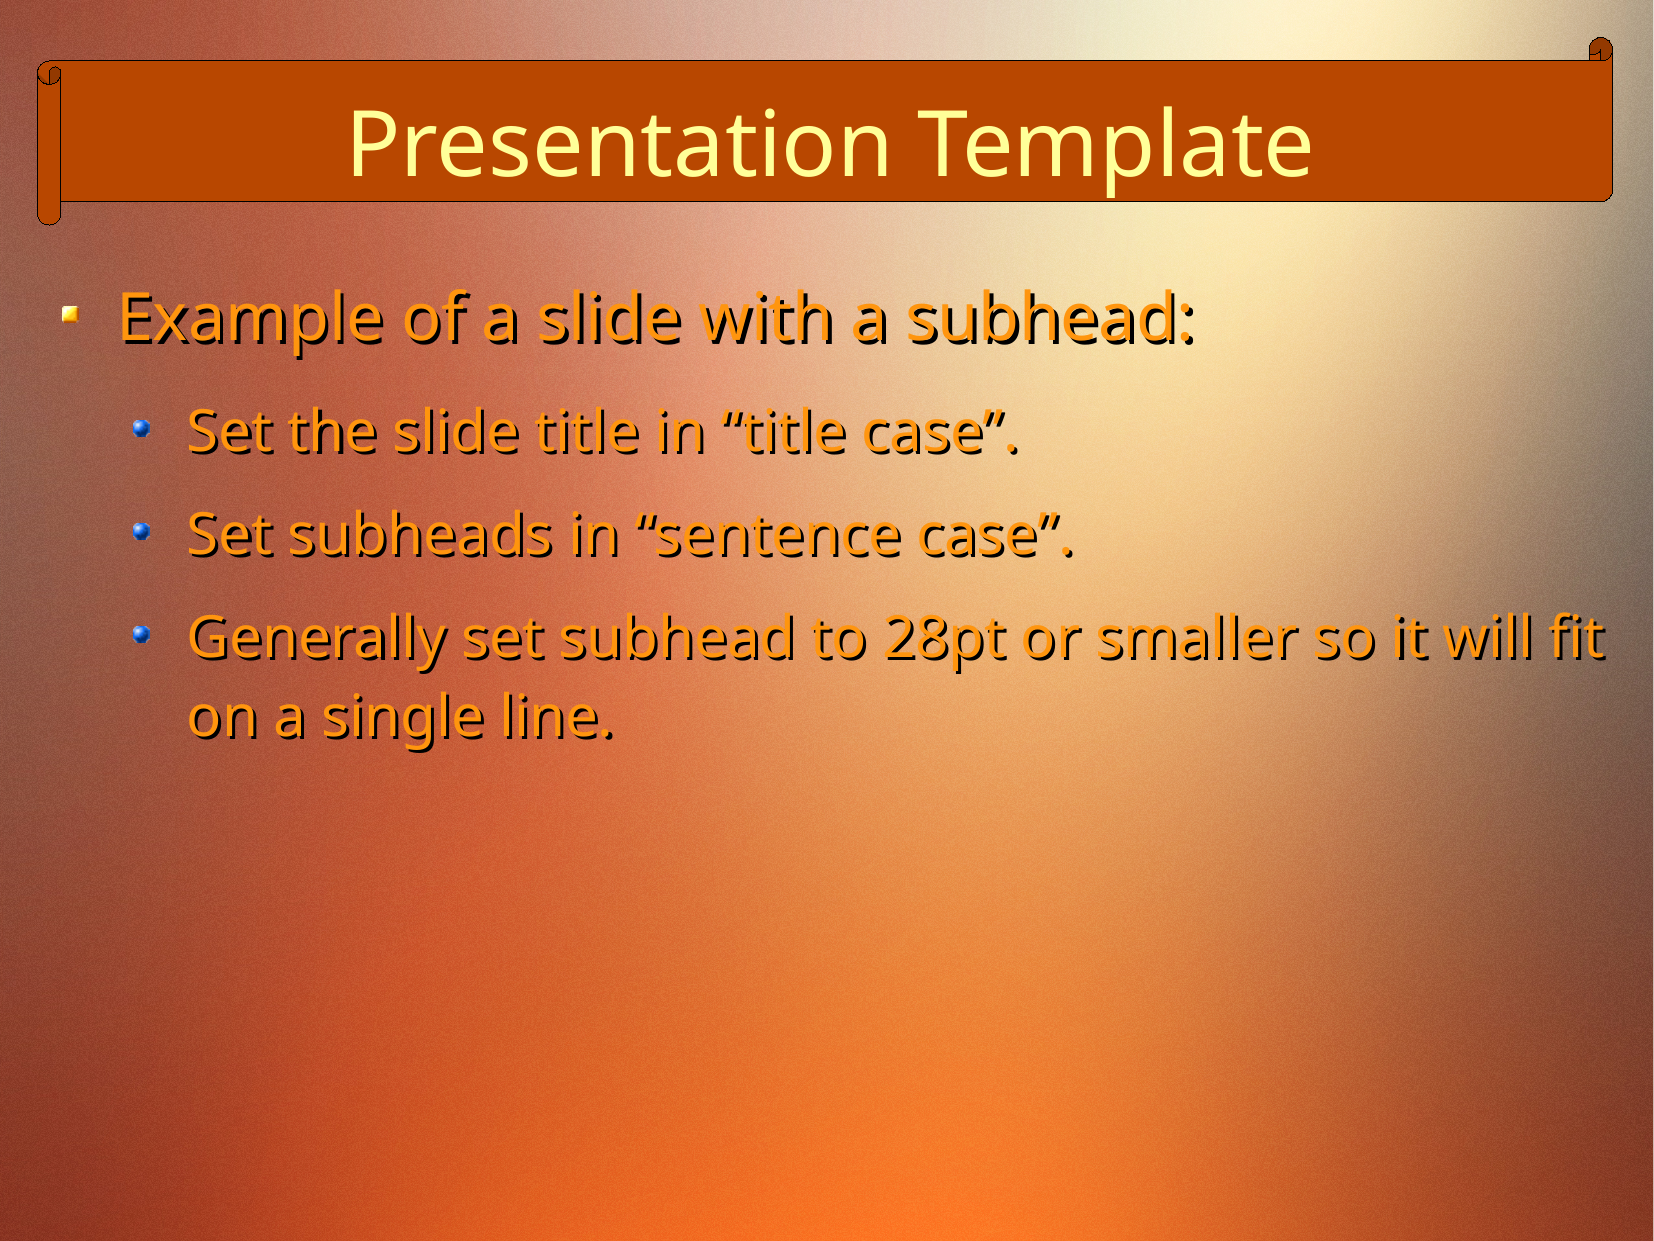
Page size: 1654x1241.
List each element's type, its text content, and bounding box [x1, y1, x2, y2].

title Presentation Template [86, 37, 1576, 245]
picture [0, 0, 1654, 1241]
list Example of a slide with a subhead: Set the slide title in “title case”. Set subheads in “sentence case”. Generally set subhead to 28pt or smaller so it will fit on a single line. [45, 269, 1613, 1088]
